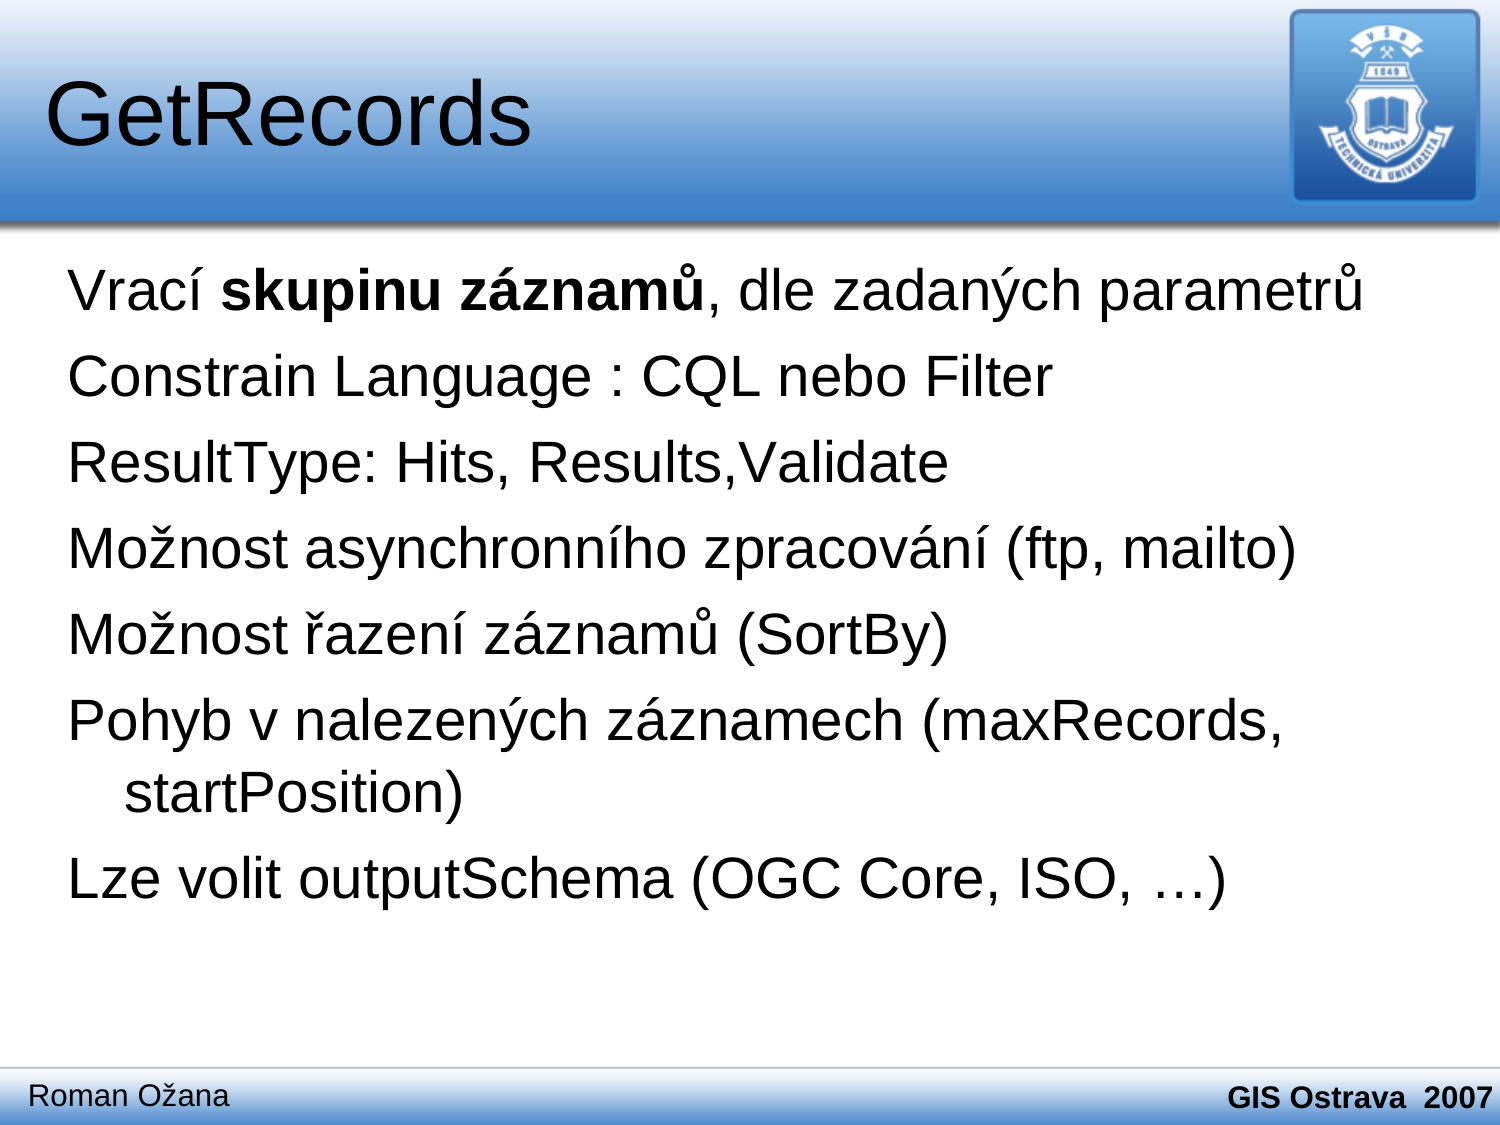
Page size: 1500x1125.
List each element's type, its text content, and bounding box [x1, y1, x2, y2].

picture [0, 0, 1500, 1125]
title GetRecords [29, 31, 1235, 197]
list Vrací skupinu záznamů, dle zadaných parametrů Constrain Language : CQL nebo Filter ResultType: Hits, Results,Validate Možnost asynchronního zpracování (ftp, mailto) Možnost řazení záznamů (SortBy) Pohyb v nalezených záznamech (maxRecords, startPosition) Lze volit outputSchema (OGC Core, ISO, …) [53, 243, 1471, 1059]
